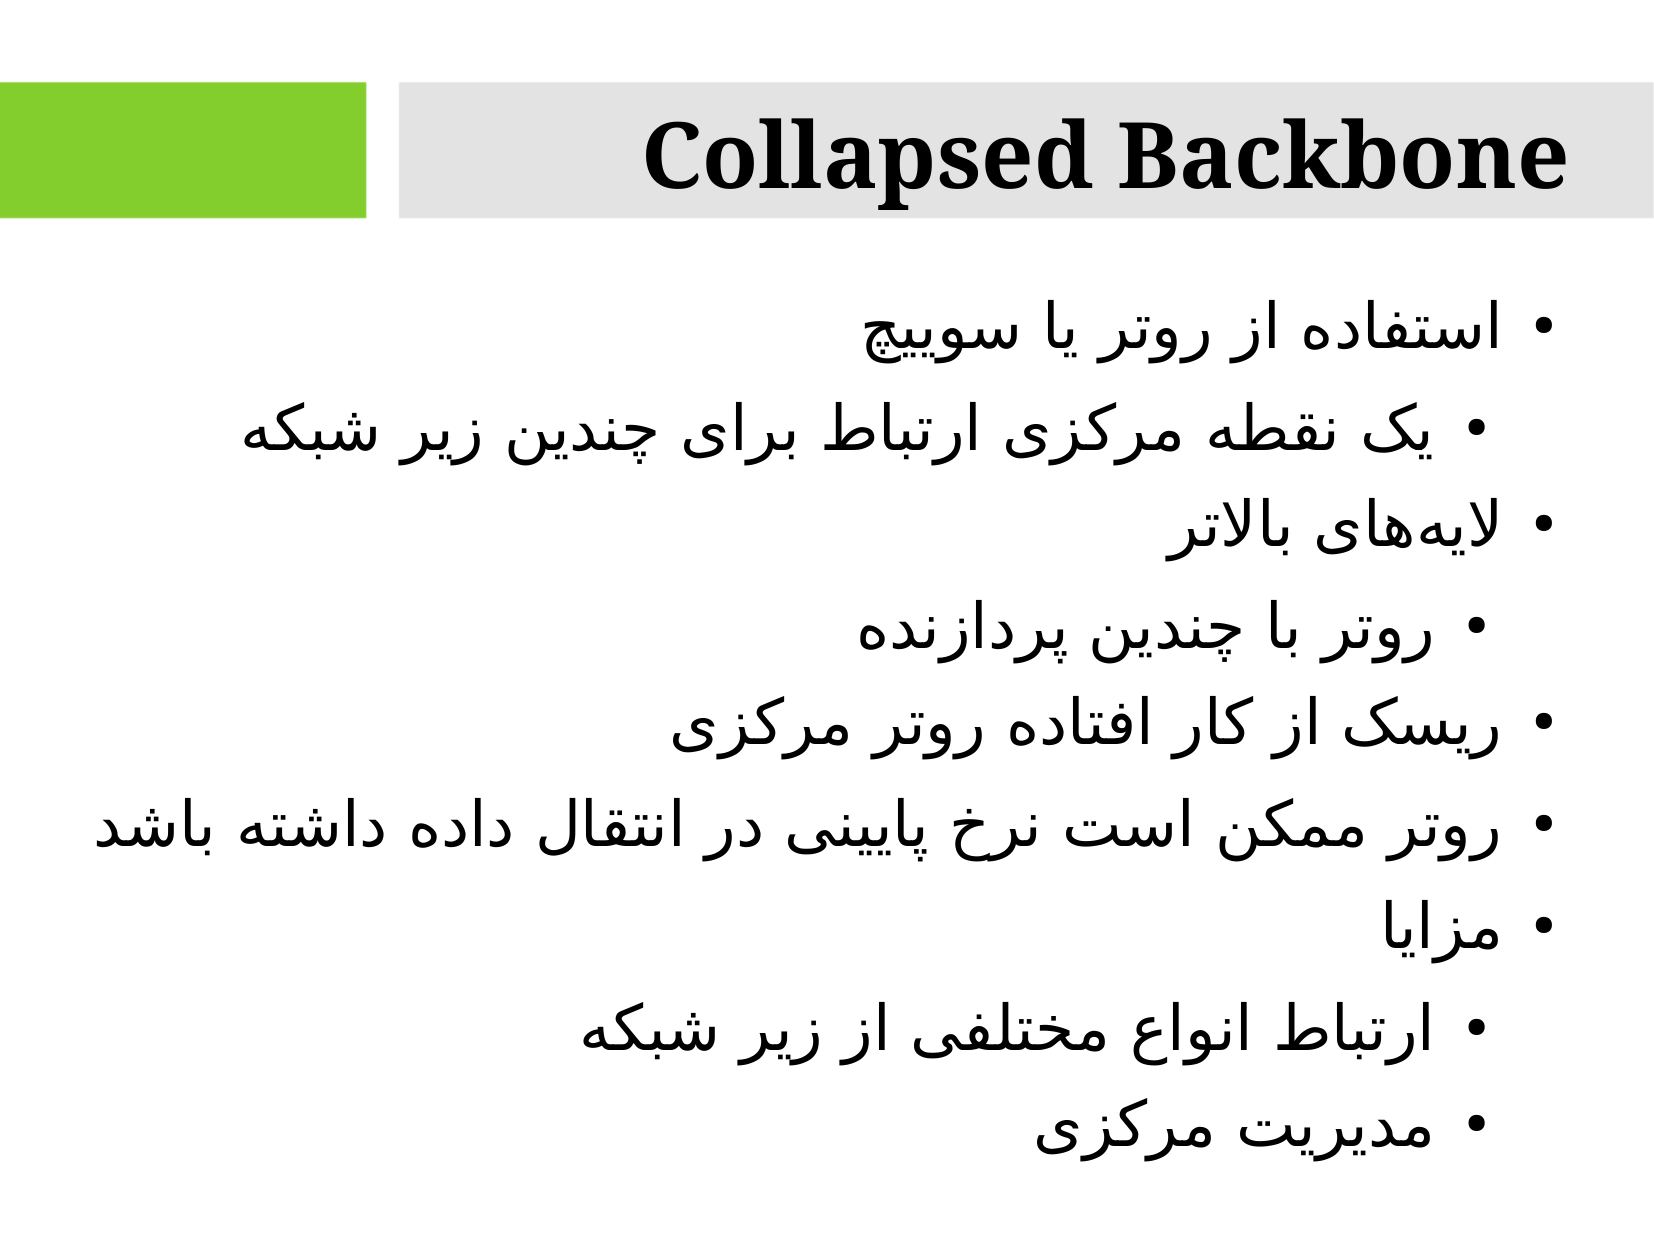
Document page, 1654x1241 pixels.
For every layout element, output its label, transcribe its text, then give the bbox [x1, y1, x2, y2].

picture [0, 0, 1654, 1241]
list استفاده از روتر یا سوییچ یک نقطه مرکزی ارتباط برای چندین زیر شبکه لایه‌های بالاتر روتر با چندین پردازنده ریسک از کار افتاده روتر مرکزی روتر ممکن است نرخ پایینی در انتقال داده داشته باشد مزایا ارتباط انواع مختلفی از زیر شبکه مدیریت مرکزی [82, 290, 1571, 1182]
title Collapsed Backbone [82, 49, 1571, 257]
